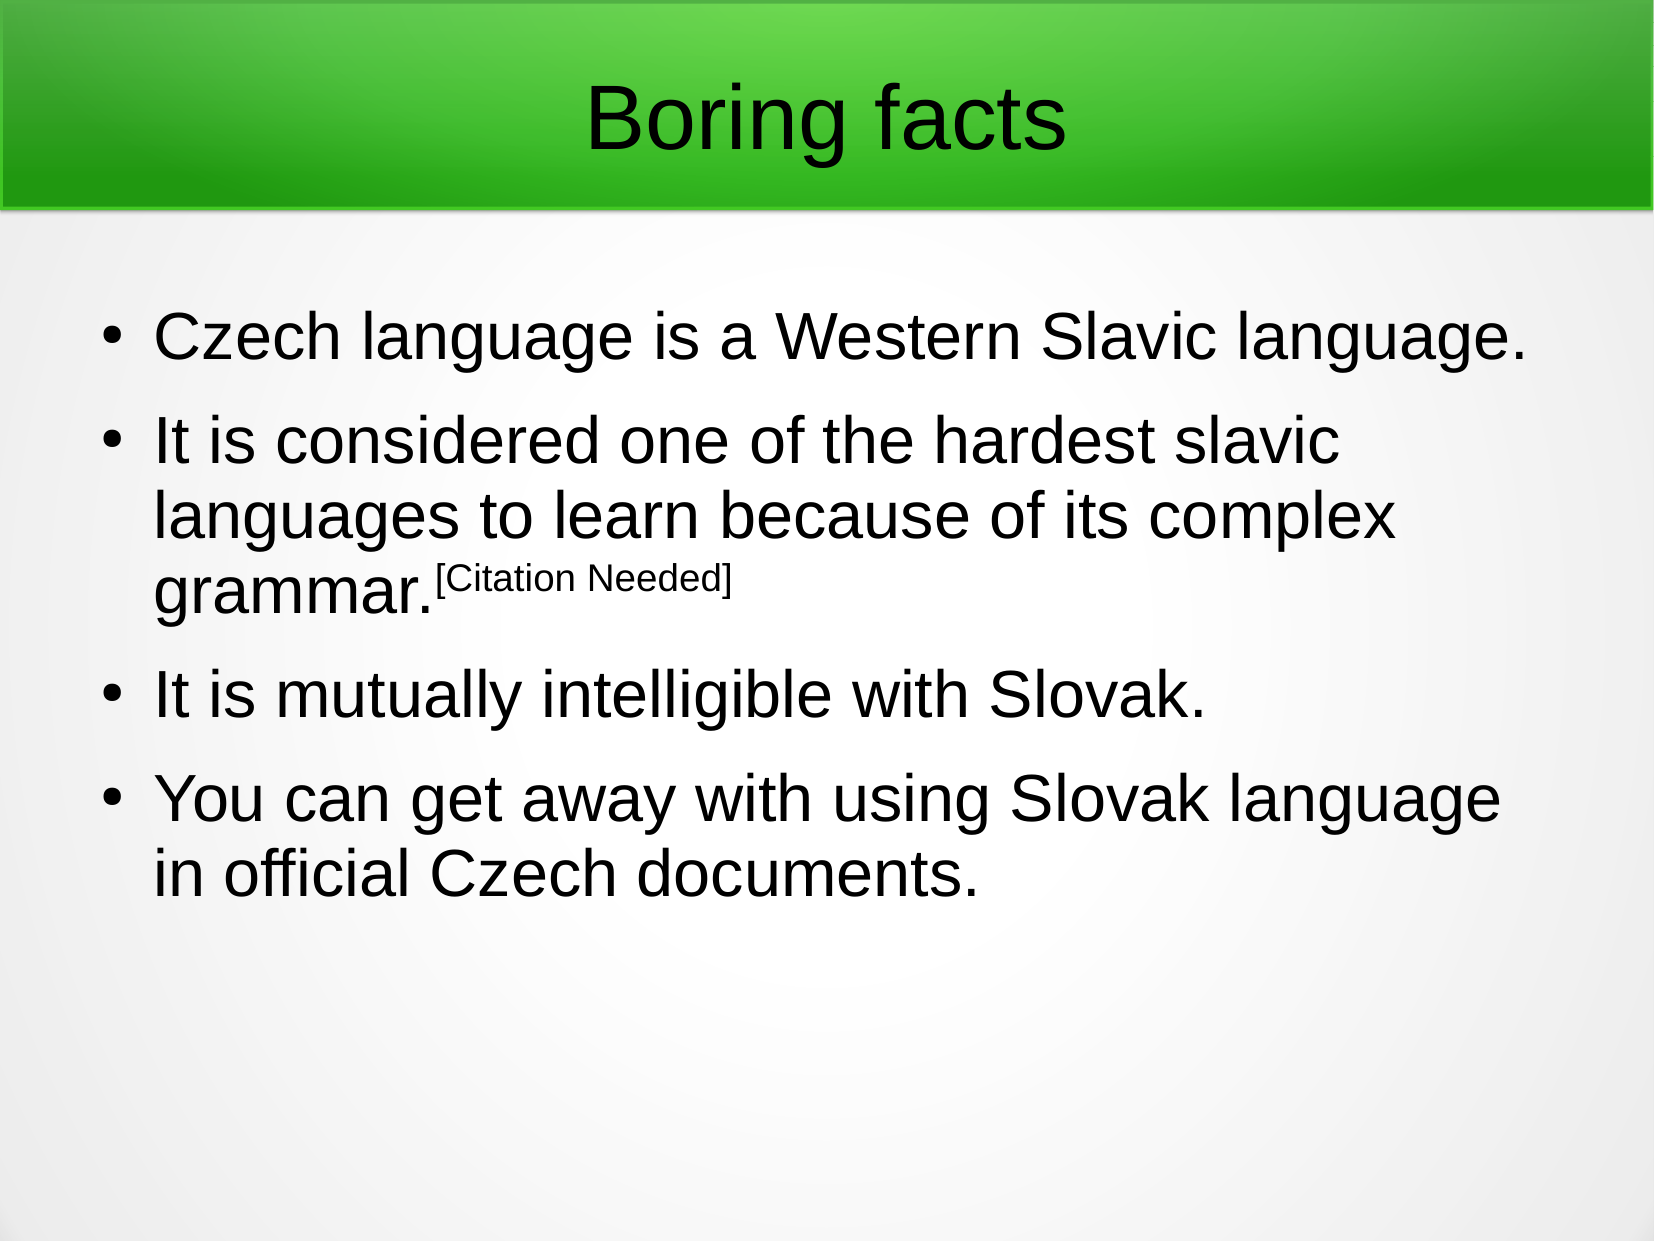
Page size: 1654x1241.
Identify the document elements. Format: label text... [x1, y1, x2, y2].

title Boring facts [82, 47, 1571, 189]
list Czech language is a Western Slavic language. It is considered one of the hardest slavic languages to learn because of its complex grammar.[Citation Needed] It is mutually intelligible with Slovak. You can get away with using Slovak language in official Czech documents. [82, 299, 1571, 1019]
